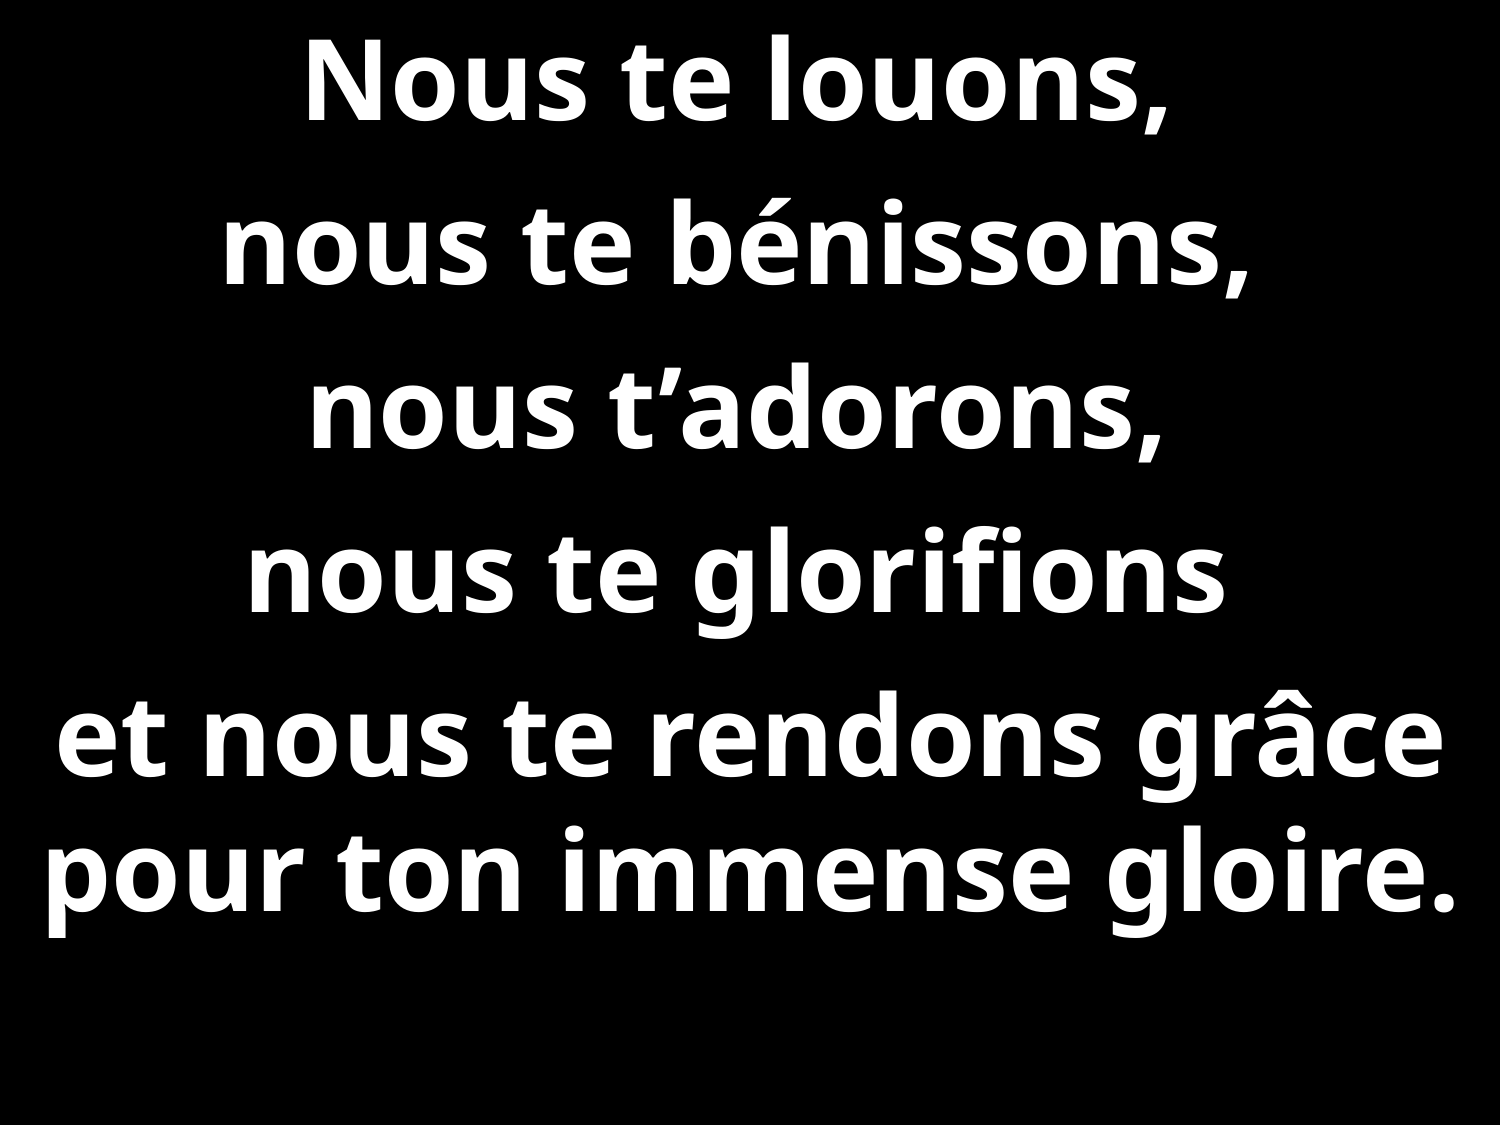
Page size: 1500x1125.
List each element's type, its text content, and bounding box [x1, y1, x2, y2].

list Nous te louons, nous te bénissons, nous t’adorons, nous te glorifions et nous te rendons grâce pour ton immense gloire. [2, 0, 1500, 1125]
